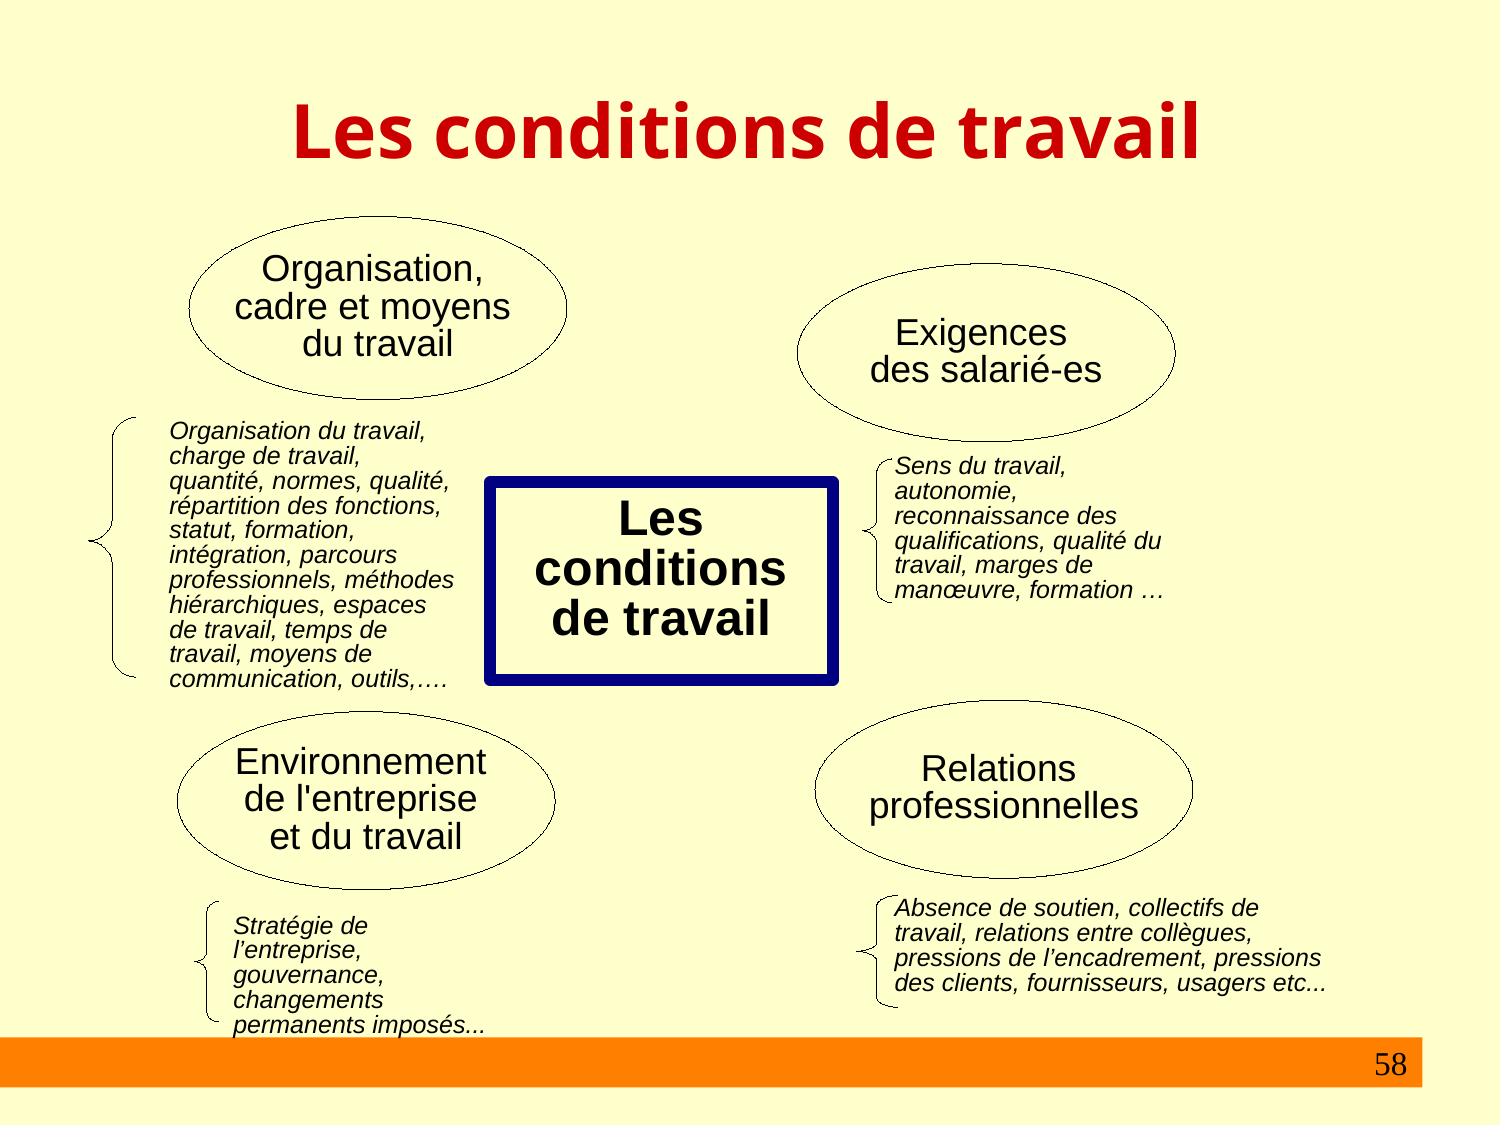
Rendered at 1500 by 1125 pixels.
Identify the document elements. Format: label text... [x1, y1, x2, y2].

text_box Organisation, cadre et moyens du travail [188, 216, 567, 400]
text_box Organisation du travail, charge de travail, quantité, normes, qualité, répartition des fonctions, statut, formation, intégration, parcours professionnels, méthodes hiérarchiques, espaces de travail, temps de travail, moyens de communication, outils,…. [154, 412, 474, 706]
text_box Stratégie de l’entreprise, gouvernance, changements permanents imposés... [218, 906, 520, 1051]
text_box Exigences des salarié-es [797, 263, 1176, 442]
title Les conditions de travail [74, 21, 1420, 252]
text_box Les conditions de travail [490, 482, 833, 680]
text_box Absence de soutien, collectifs de travail, relations entre collègues, pressions de l’encadrement, pressions des clients, fournisseurs, usagers etc... [879, 889, 1344, 1025]
text_box Relations professionnelles [814, 700, 1193, 879]
text_box <numéro> [0, 1037, 1423, 1088]
text_box Sens du travail, autonomie, reconnaissance des qualifications, qualité du travail, marges de manœuvre, formation … [879, 447, 1205, 633]
text_box Environnement de l'entreprise et du travail [177, 711, 556, 890]
